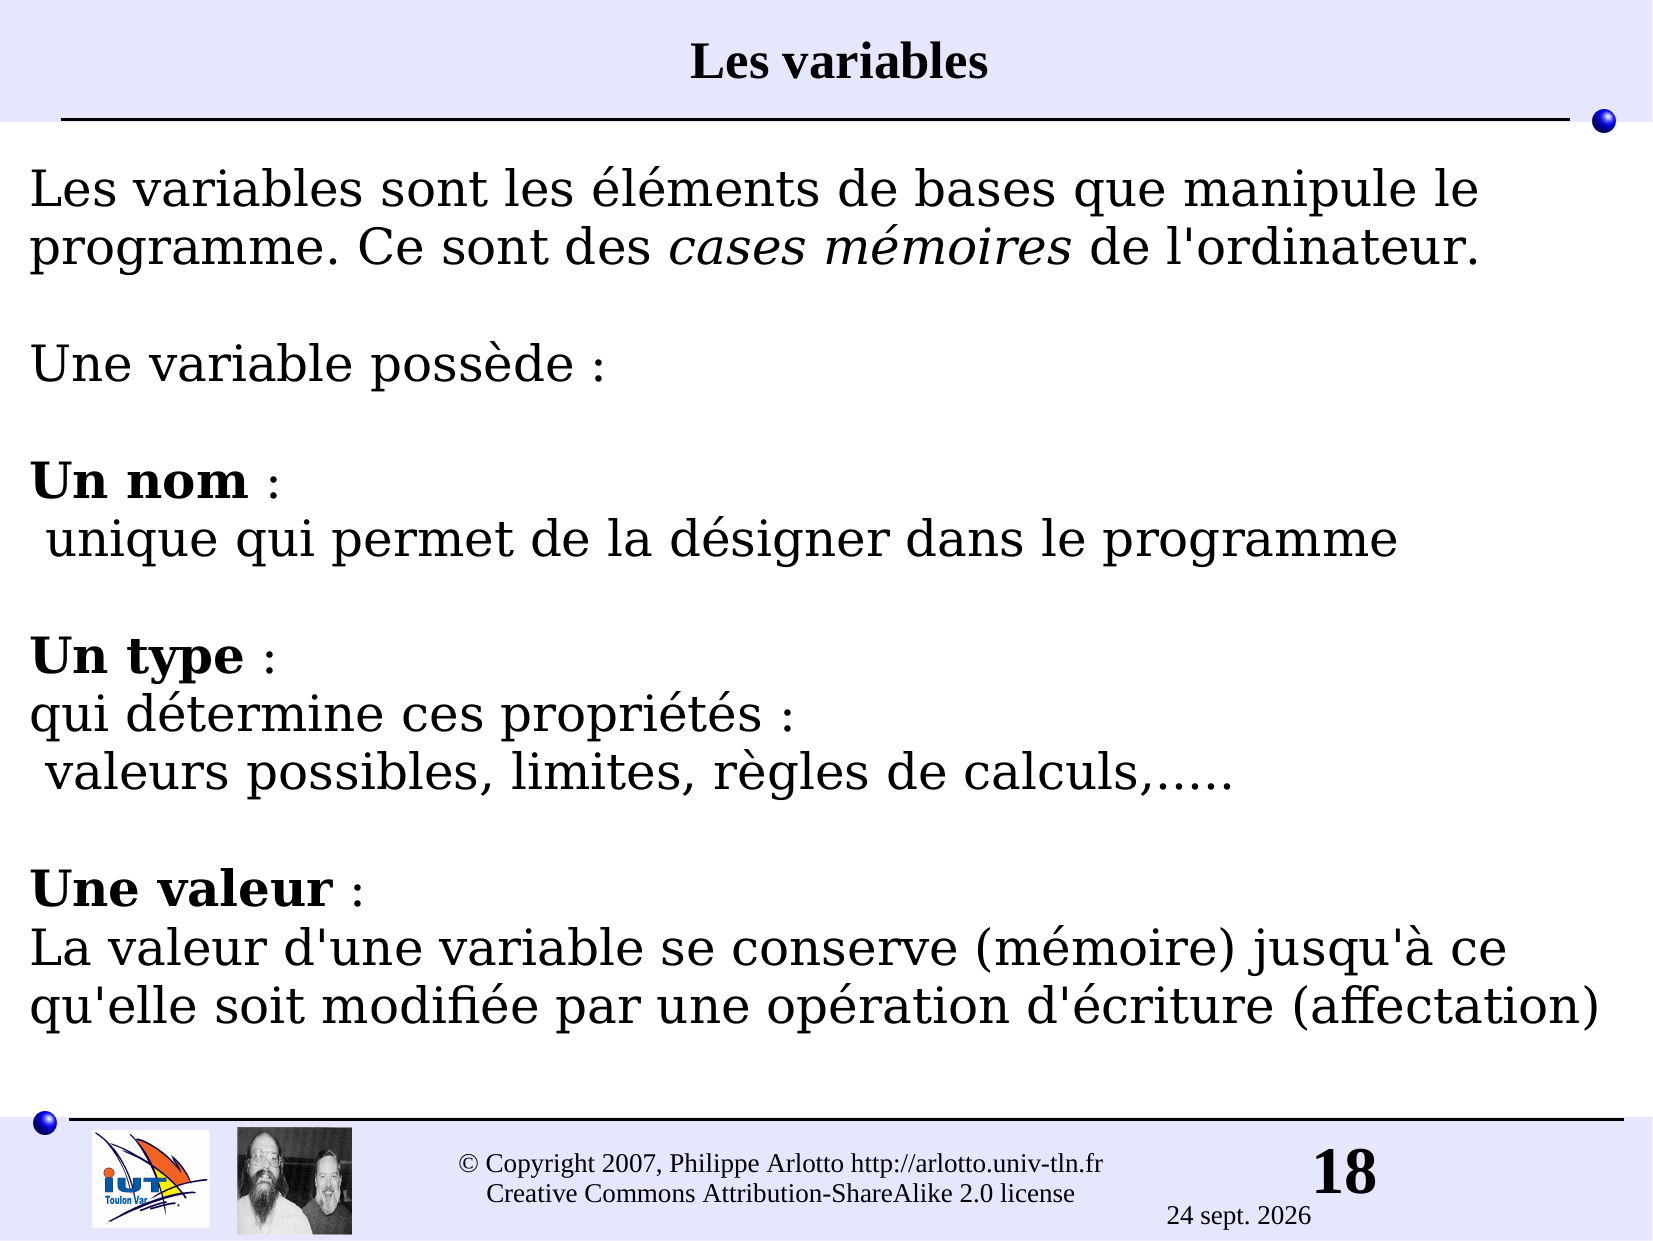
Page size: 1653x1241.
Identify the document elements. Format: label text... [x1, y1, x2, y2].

text_box Les variables sont les éléments de bases que manipule le programme. Ce sont des cases mémoires de l'ordinateur. Une variable possède : Un nom : unique qui permet de la désigner dans le programme Un type : qui détermine ces propriétés : valeurs possibles, limites, règles de calculs,..... Une valeur : La valeur d'une variable se conserve (mémoire) jusqu'à ce qu'elle soit modifiée par une opération d'écriture (affectation) [29, 159, 1605, 1040]
picture [237, 1127, 352, 1235]
title Les variables [95, 14, 1585, 107]
